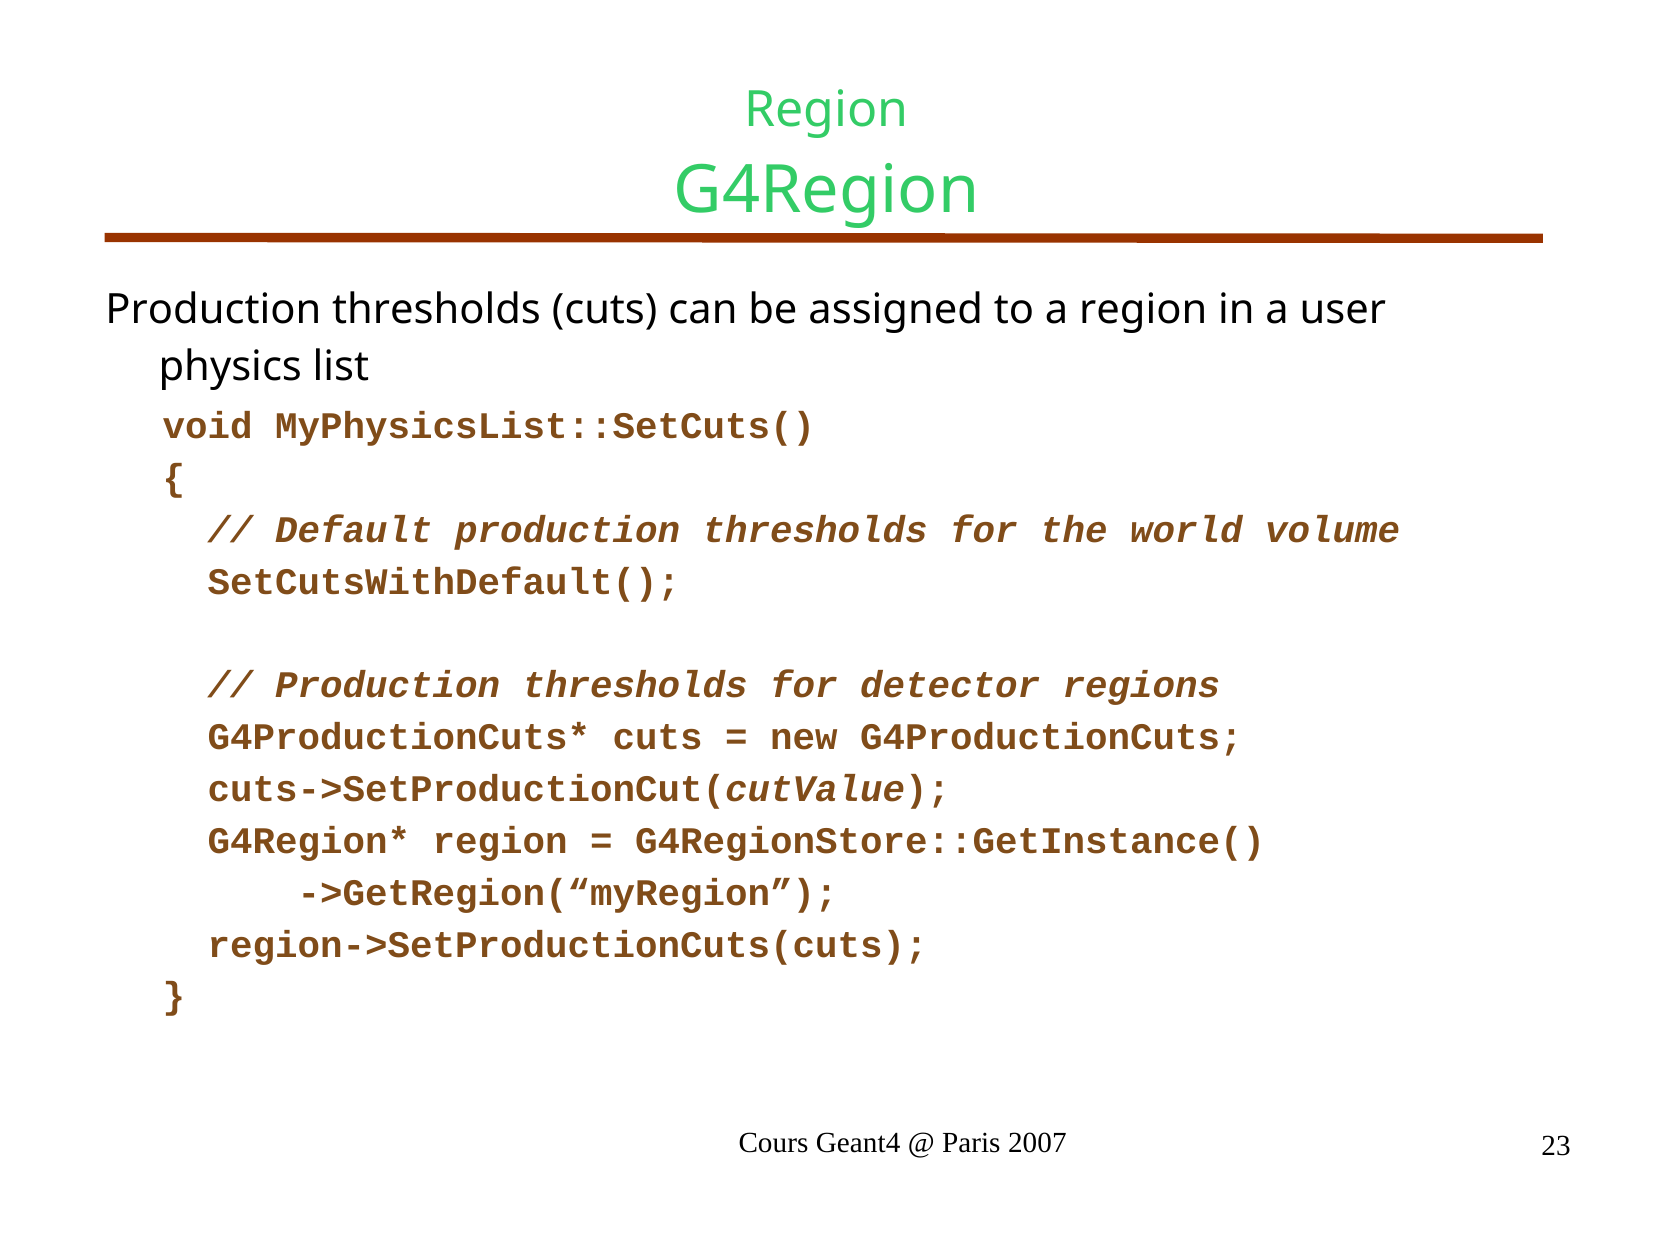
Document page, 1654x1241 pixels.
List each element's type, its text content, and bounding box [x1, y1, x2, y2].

list Production thresholds (cuts) can be assigned to a region in a user physics list void MyPhysicsList::SetCuts() { // Default production thresholds for the world volume SetCutsWithDefault(); // Production thresholds for detector regions G4ProductionCuts* cuts = new G4ProductionCuts; cuts->SetProductionCut(cutValue); G4Region* region = G4RegionStore::GetInstance() ->GetRegion(“myRegion”); region->SetProductionCuts(cuts); } [87, 278, 1534, 1097]
title Region G4Region [82, 49, 1571, 257]
